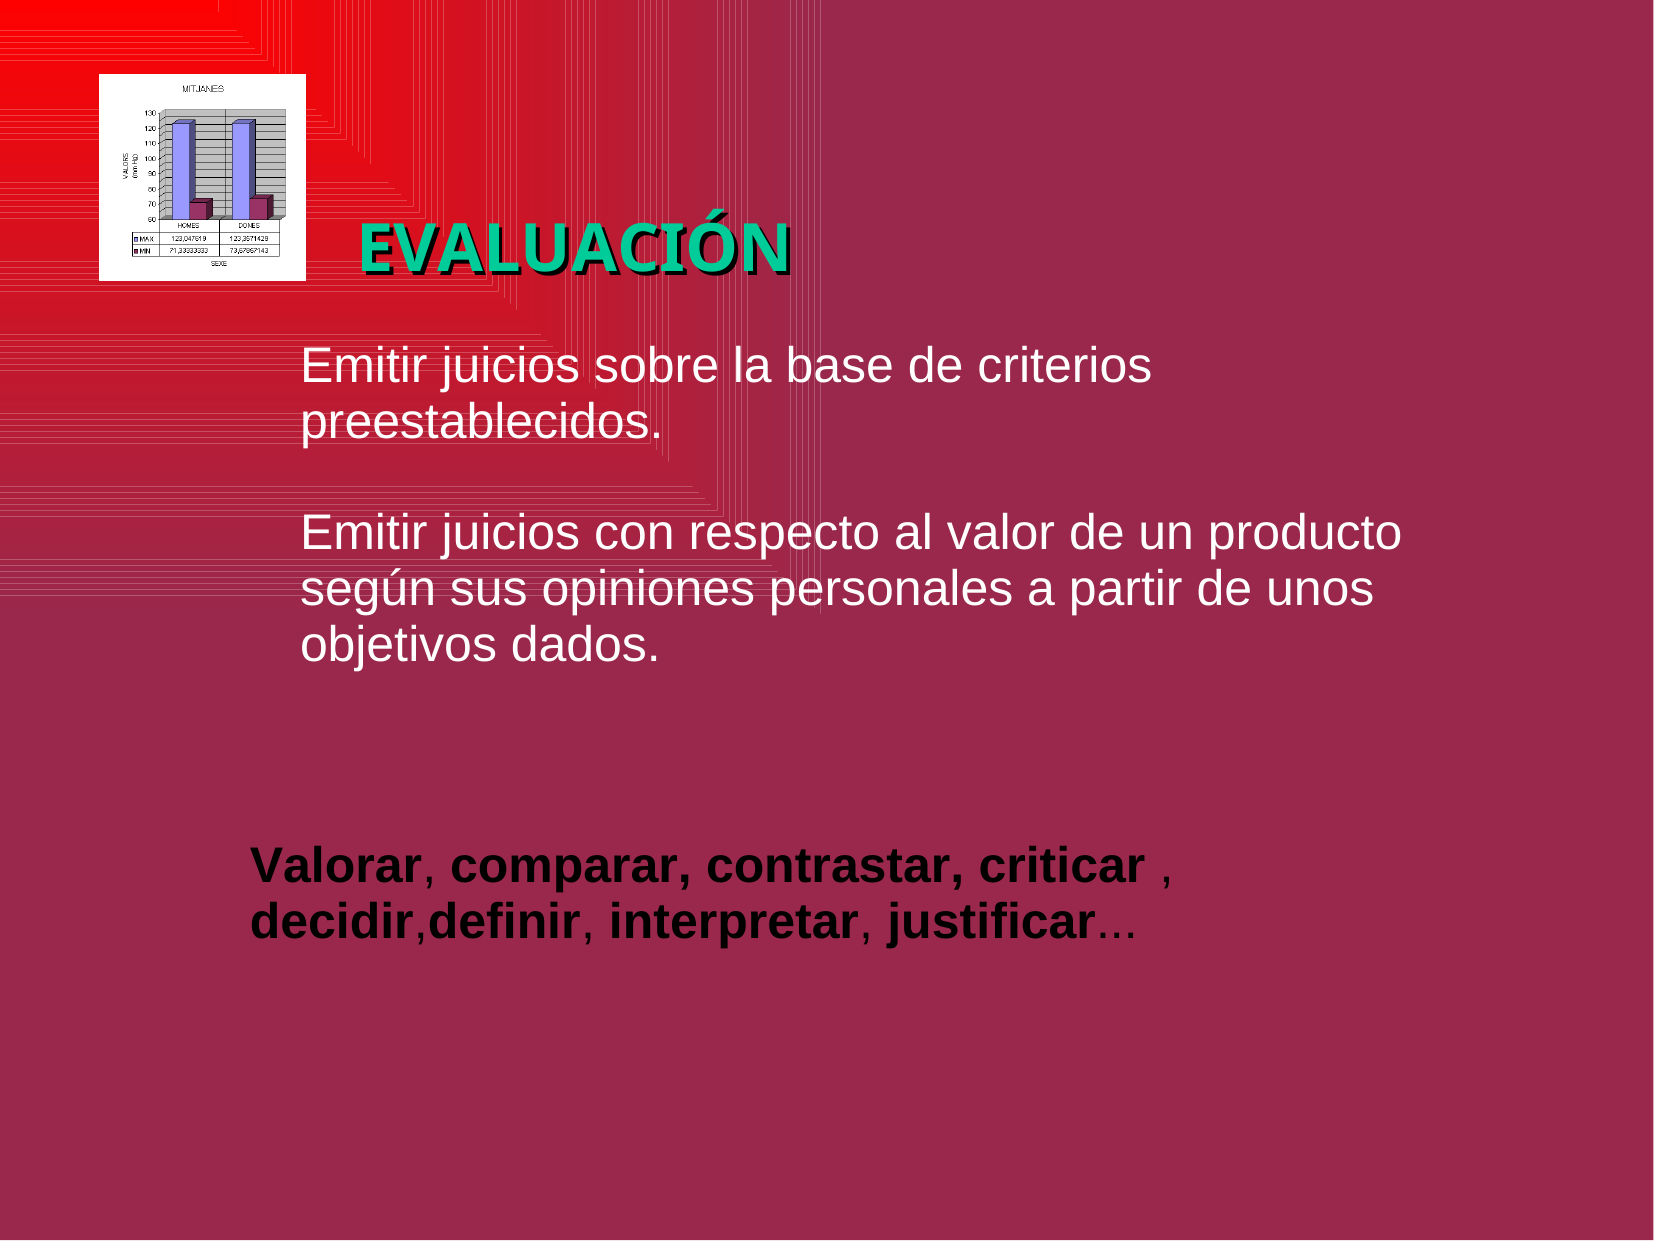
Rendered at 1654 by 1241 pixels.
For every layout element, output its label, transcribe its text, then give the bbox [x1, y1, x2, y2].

text_box EVALUACIÓN [299, 200, 850, 298]
text_box Valorar, comparar, contrastar, criticar , decidir,definir, interpretar, justificar... [249, 837, 1388, 1130]
picture [99, 74, 306, 281]
text_box Emitir juicios sobre la base de criterios preestablecidos. Emitir juicios con respecto al valor de un producto según sus opiniones personales a partir de unos objetivos dados. [299, 337, 1450, 679]
